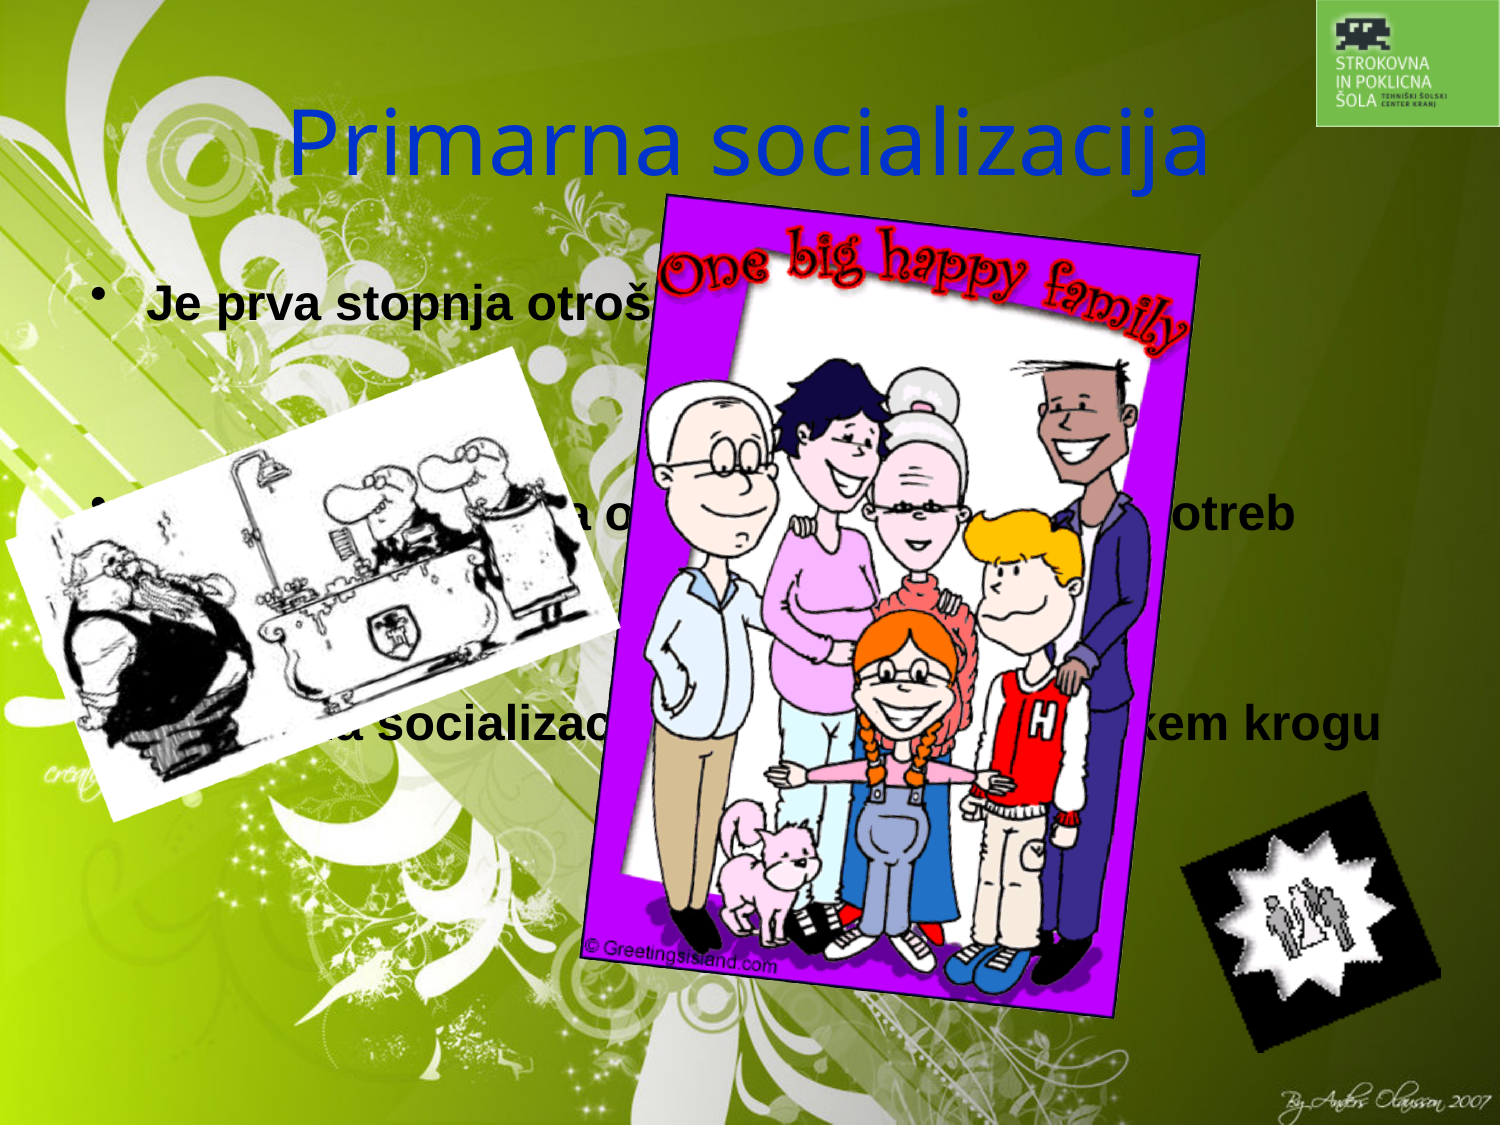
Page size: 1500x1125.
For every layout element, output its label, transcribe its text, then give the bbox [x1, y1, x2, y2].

title Primarna socializacija [75, 45, 1425, 233]
picture [0, 0, 1500, 1125]
list Je prva stopnja otroškega razvoja V prvih letih gre za obvladovanje telesnih potreb Primarna socializacija se odvija v družinskem krogu [75, 262, 657, 614]
list Je prva stopnja otroškega razvoja V prvih letih gre za obvladovanje telesnih potreb Primarna socializacija se odvija v družinskem krogu [1117, 262, 1425, 1005]
list Je prva stopnja otroškega razvoja V prvih letih gre za obvladovanje telesnih potreb Primarna socializacija se odvija v družinskem krogu [75, 631, 982, 1005]
